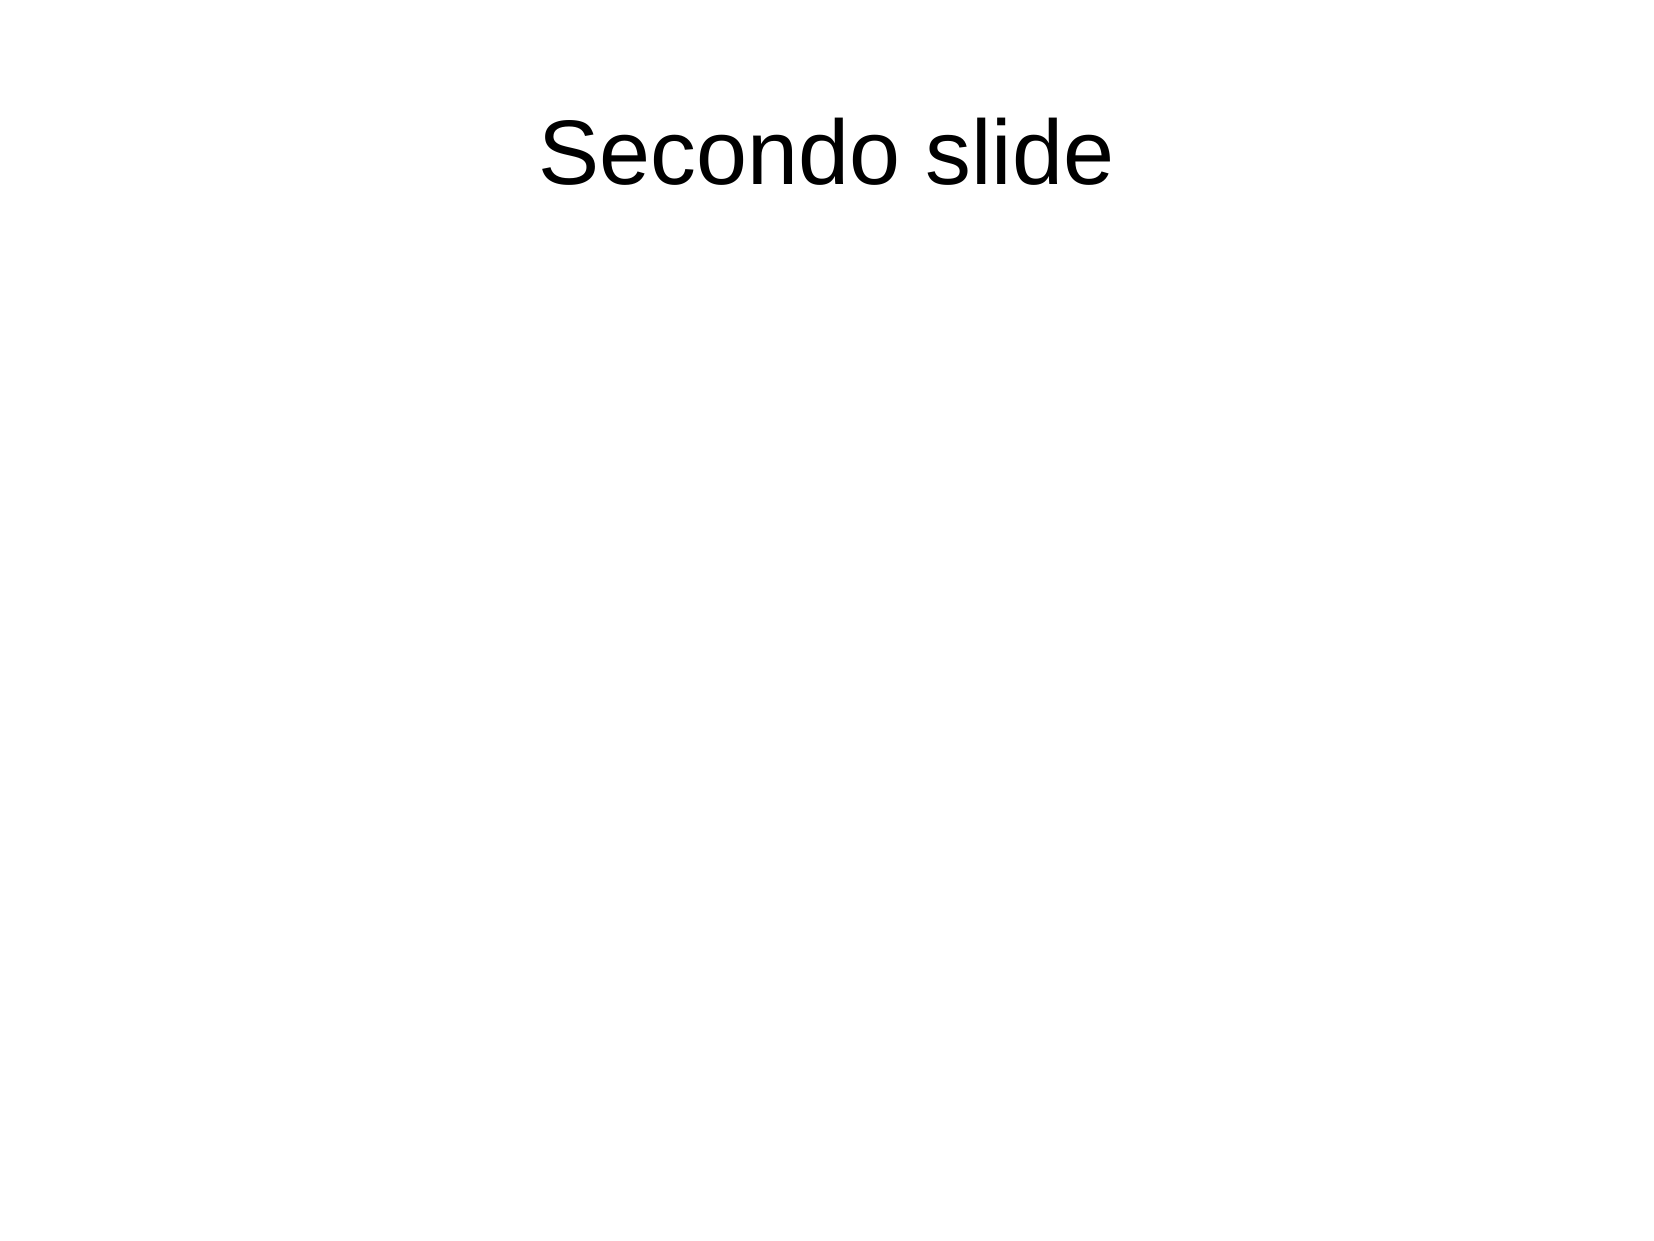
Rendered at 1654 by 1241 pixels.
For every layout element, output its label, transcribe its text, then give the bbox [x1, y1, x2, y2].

title Secondo slide [82, 49, 1571, 257]
